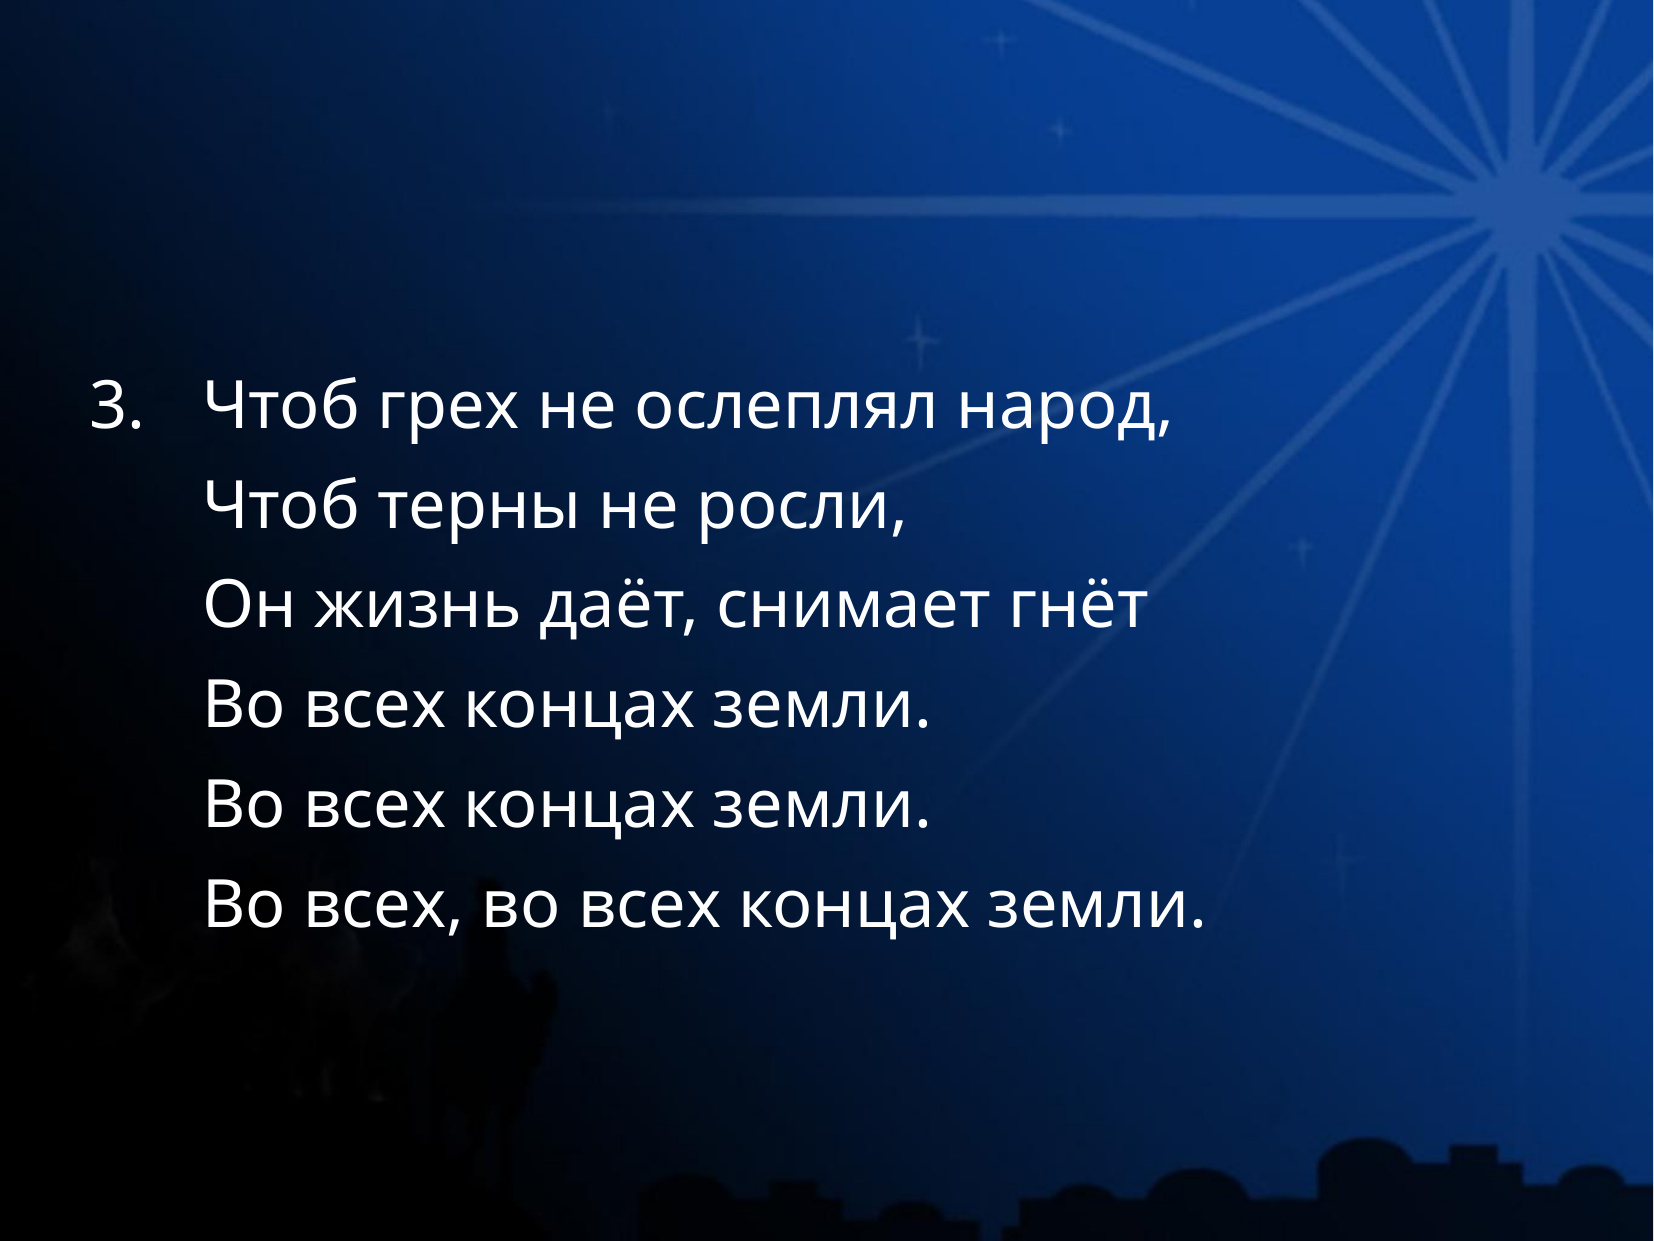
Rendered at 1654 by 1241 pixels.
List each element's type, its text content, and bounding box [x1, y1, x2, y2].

picture [0, 0, 1654, 1241]
text_box 3. Чтоб грех не ослеплял народ, Чтоб терны не росли, Он жизнь даёт, снимает гнёт Во всех концах земли. Во всех концах земли. Во всех, во всех концах земли. [75, 150, 1576, 1163]
